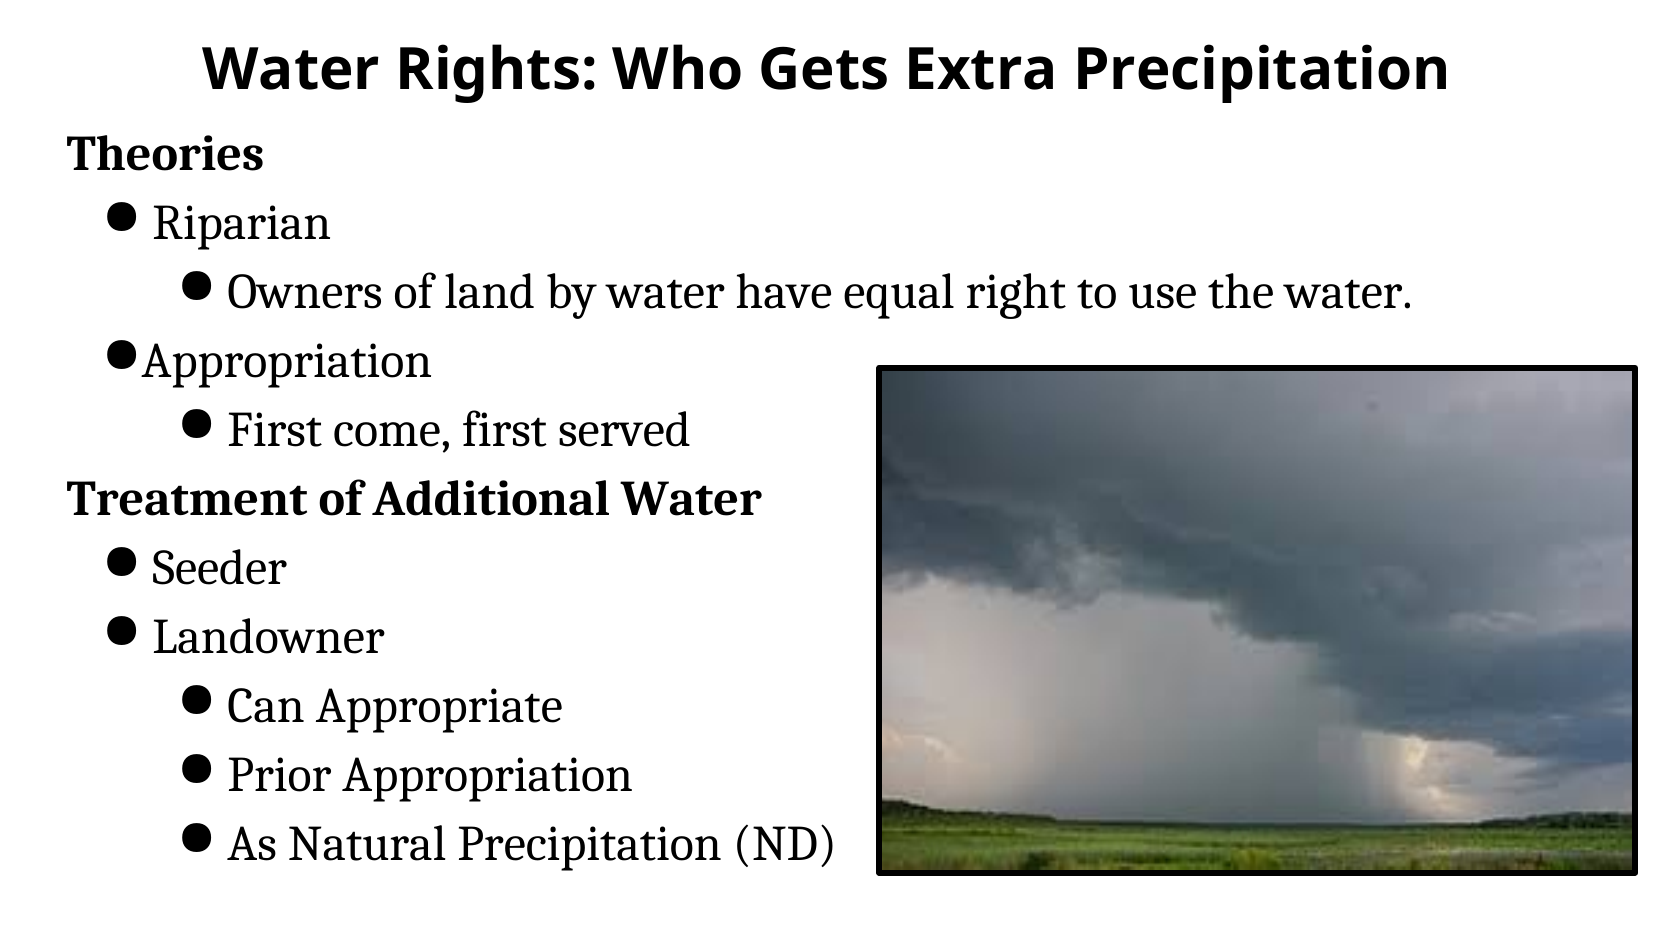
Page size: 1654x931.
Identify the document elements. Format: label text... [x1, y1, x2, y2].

title Water Rights: Who Gets Extra Precipitation [0, 17, 1654, 124]
picture [882, 370, 1633, 870]
text_box Theories Riparian Owners of land by water have equal right to use the water. Appropriation First come, first served Treatment of Additional Water Seeder Landowner Can Appropriate Prior Appropriation As Natural Precipitation (ND) [0, 53, 1578, 878]
